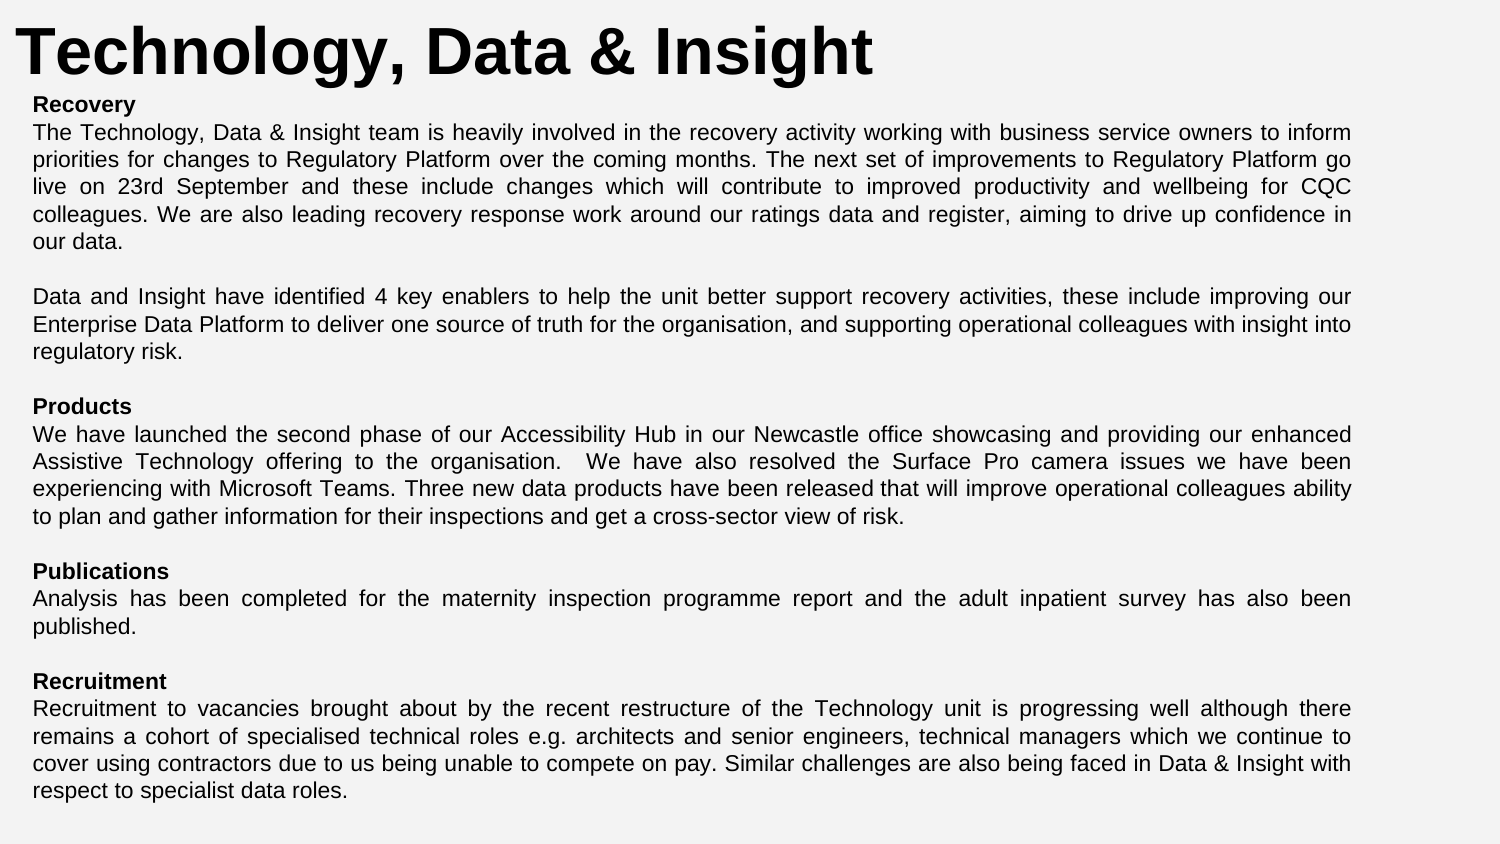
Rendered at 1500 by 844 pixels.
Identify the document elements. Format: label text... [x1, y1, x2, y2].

list [75, 238, 81, 248]
title Technology, Data & Insight [0, 0, 1350, 163]
text_box Recovery The Technology, Data & Insight team is heavily involved in the recovery activity working with business service owners to inform priorities for changes to Regulatory Platform over the coming months. The next set of improvements to Regulatory Platform go live on 23rd September and these include changes which will contribute to improved productivity and wellbeing for CQC colleagues. We are also leading recovery response work around our ratings data and register, aiming to drive up confidence in our data. Data and Insight have identified 4 key enablers to help the unit better support recovery activities, these include improving our Enterprise Data Platform to deliver one source of truth for the organisation, and supporting operational colleagues with insight into regulatory risk. Products We have launched the second phase of our Accessibility Hub in our Newcastle office showcasing and providing our enhanced Assistive Technology offering to the organisation. We have also resolved the Surface Pro camera issues we have been experiencing with Microsoft Teams. Three new data products have been released that will improve operational colleagues ability to plan and gather information for their inspections and get a cross-sector view of risk. Publications Analysis has been completed for the maternity inspection programme report and the adult inpatient survey has also been published. Recruitment Recruitment to vacancies brought about by the recent restructure of the Technology unit is progressing well although there remains a cohort of specialised technical roles e.g. architects and senior engineers, technical managers which we continue to cover using contractors due to us being unable to compete on pay. Similar challenges are also being faced in Data & Insight with respect to specialist data roles. [18, 75, 1368, 238]
list [75, 185, 1426, 688]
